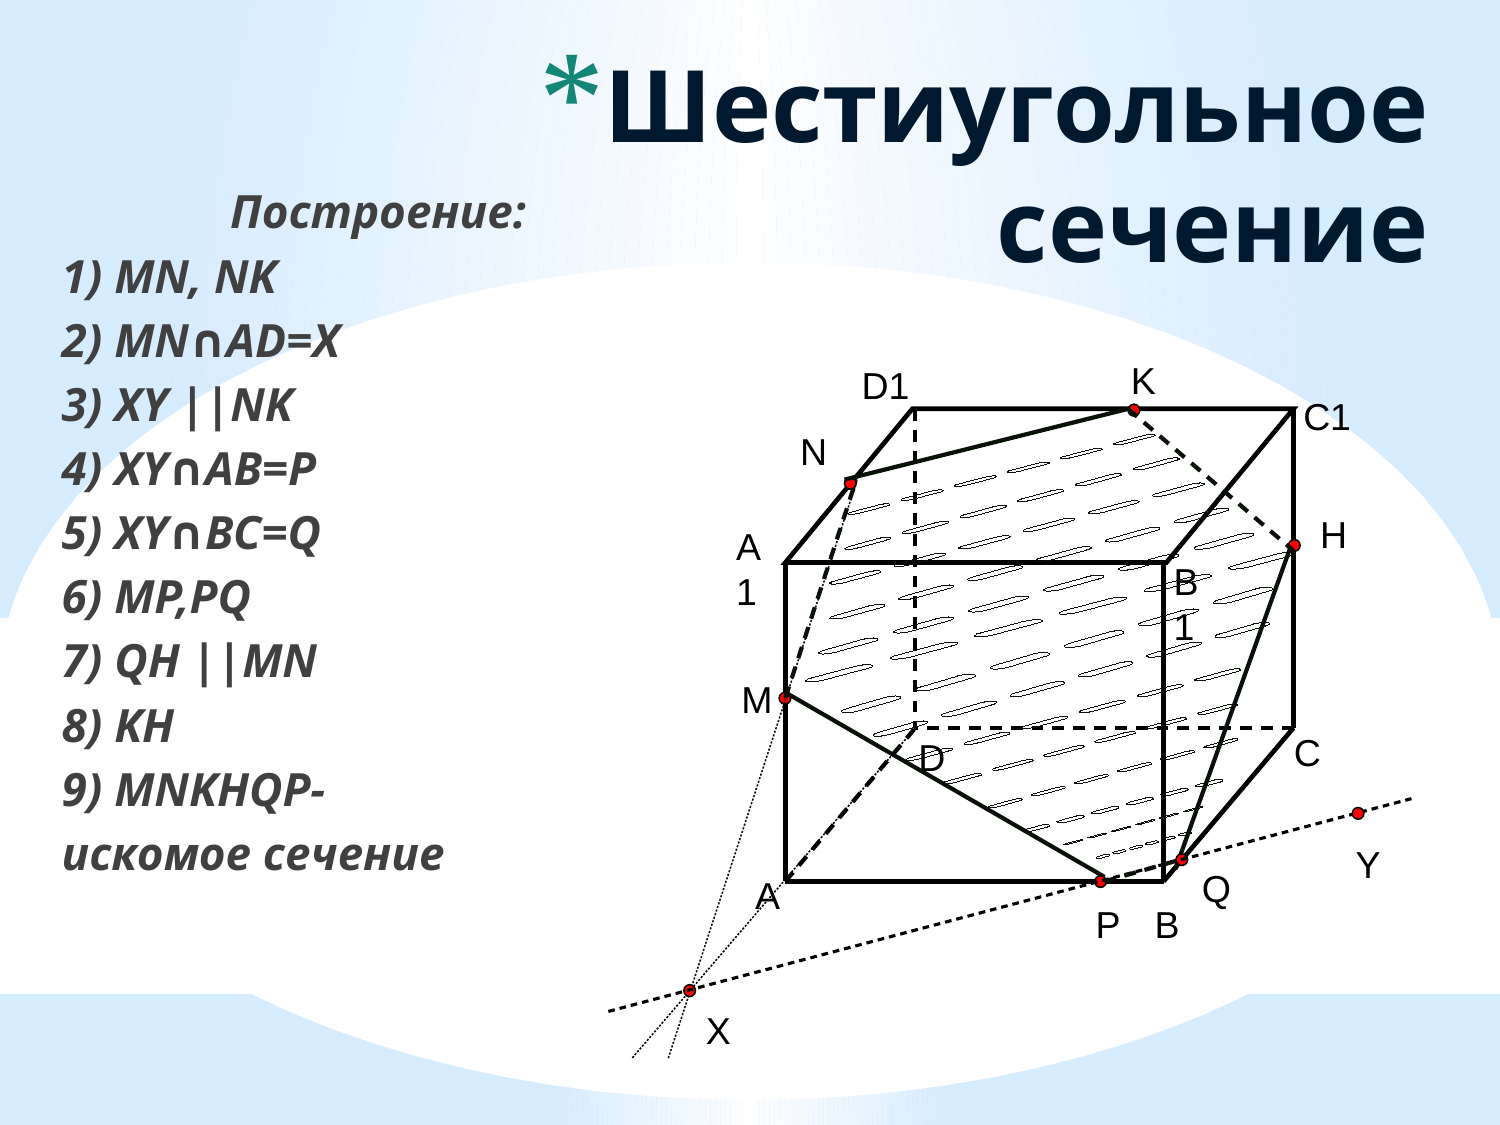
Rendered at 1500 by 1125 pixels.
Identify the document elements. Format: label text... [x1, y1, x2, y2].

text_box D [903, 726, 975, 787]
list Построение: 1) MN, NK 2) MN∩AD=X 3) XY ||NK 4) XY∩AB=P 5) XY∩BC=Q 6) MP,PQ 7) QH ||MN 8) KH 9) MNKHQP- искомое сечение [46, 175, 710, 1090]
text_box [844, 481, 855, 490]
text_box C1 [1288, 385, 1384, 446]
text_box A1 [721, 515, 793, 621]
text_box D [925, 748, 940, 768]
text_box H [1305, 503, 1363, 564]
text_box A [740, 865, 812, 925]
text_box B1 [1158, 550, 1230, 656]
text_box D [903, 764, 943, 787]
text_box Y [1340, 834, 1396, 894]
text_box K [1116, 349, 1187, 410]
title Шестиугольное сечение [93, 35, 1444, 204]
text_box D1 [846, 354, 942, 415]
text_box M [726, 668, 788, 729]
text_box C [1279, 722, 1350, 782]
text_box [683, 984, 696, 997]
text_box N [785, 420, 857, 481]
text_box P [1080, 893, 1136, 953]
text_box [1289, 539, 1301, 552]
text_box [1176, 853, 1187, 866]
text_box [1095, 875, 1106, 888]
text_box Q [1187, 857, 1247, 918]
text_box X [691, 999, 746, 1060]
text_box B [1139, 893, 1211, 953]
text_box [1129, 404, 1140, 414]
text_box [1352, 807, 1364, 820]
